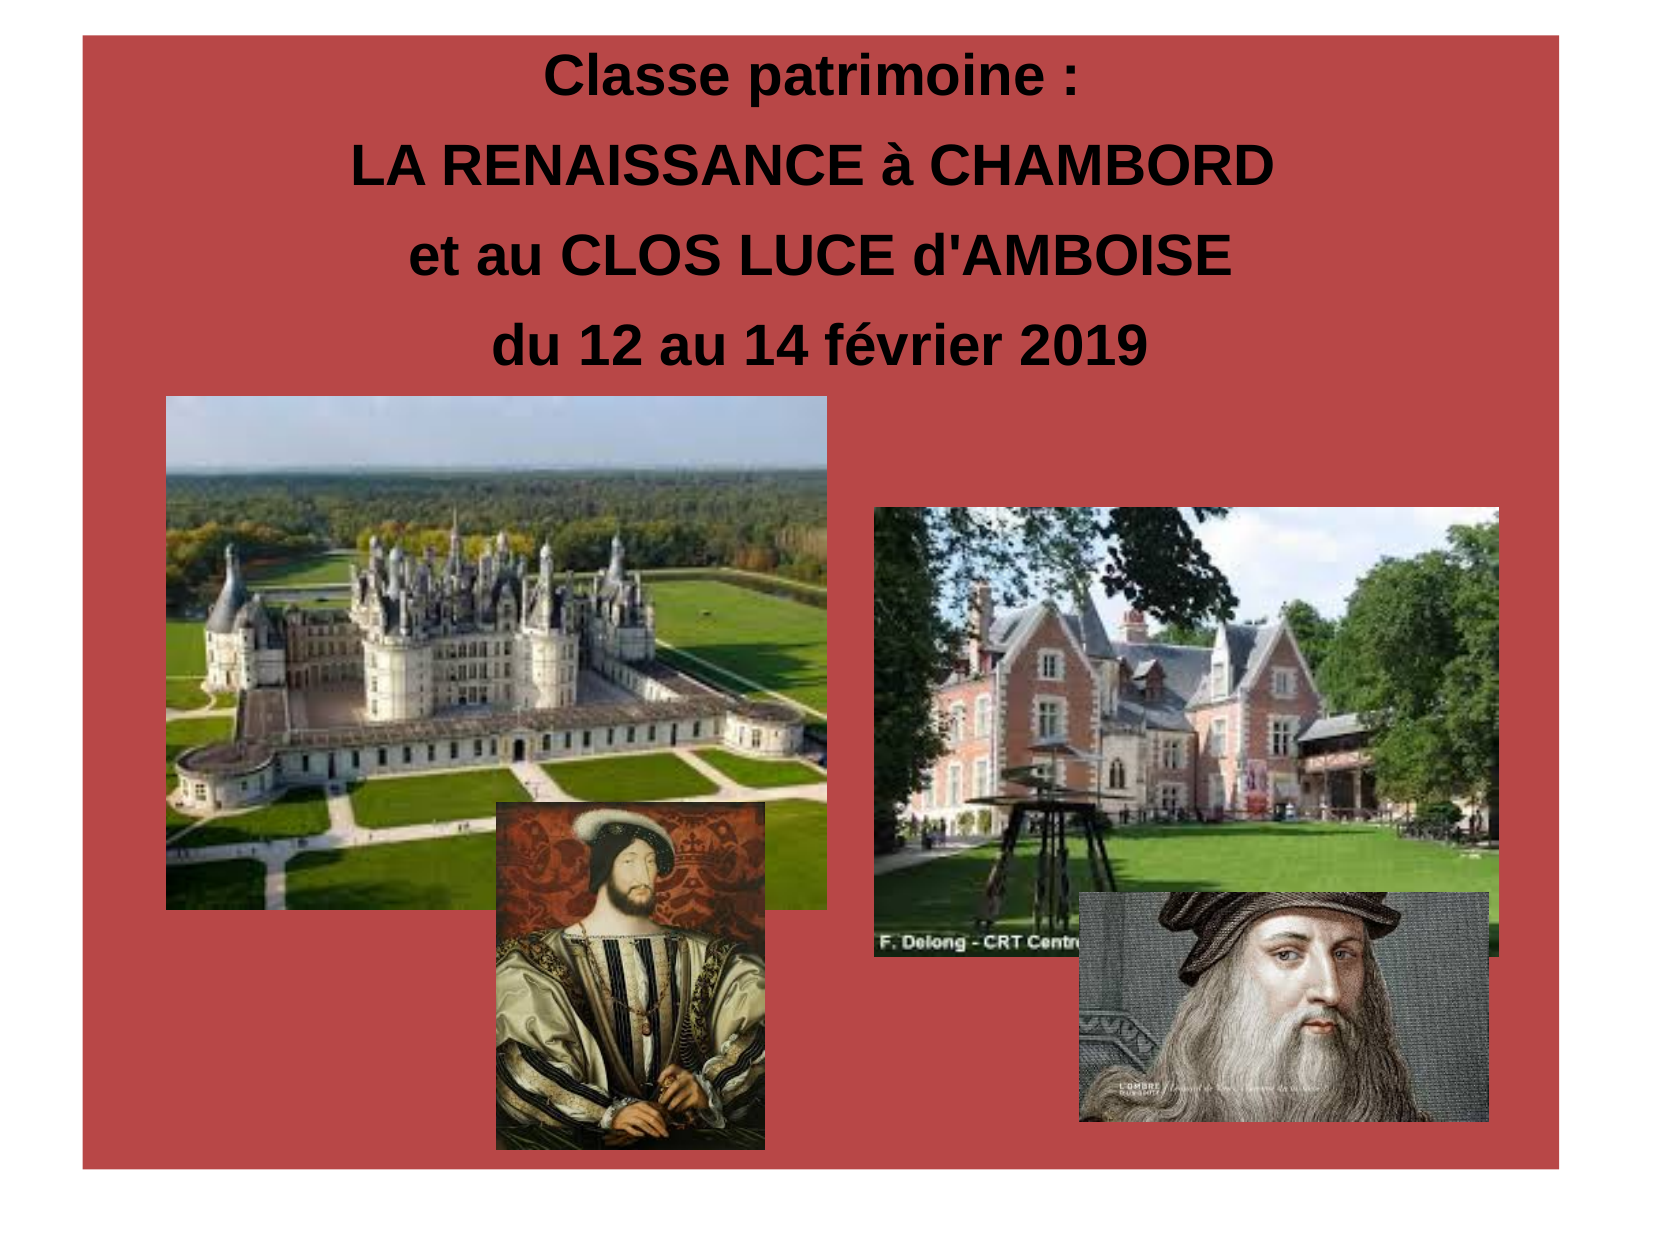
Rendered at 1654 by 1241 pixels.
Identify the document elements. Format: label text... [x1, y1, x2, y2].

picture [166, 396, 827, 1150]
picture [874, 507, 1499, 1123]
text_box Classe patrimoine : LA RENAISSANCE à CHAMBORD et au CLOS LUCE d'AMBOISE du 12 au 14 février 2019 [82, 35, 1560, 1170]
